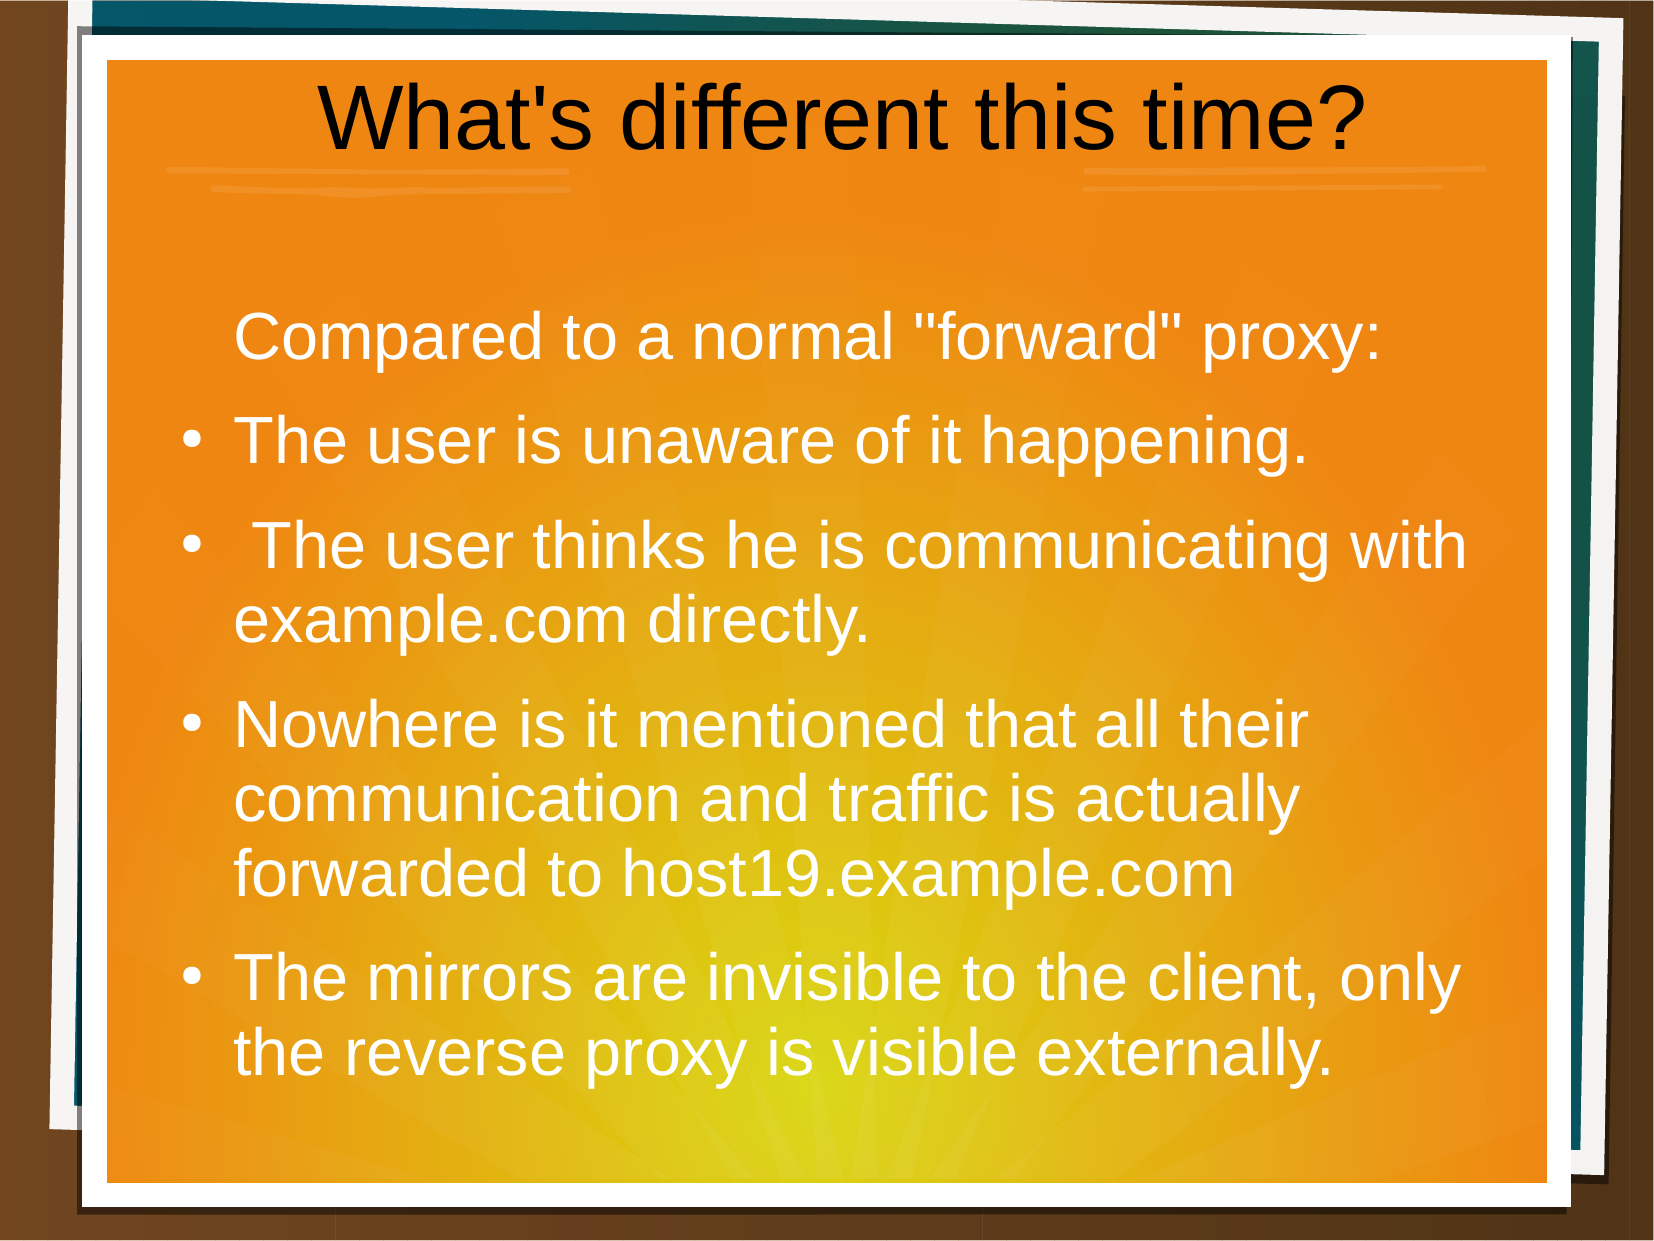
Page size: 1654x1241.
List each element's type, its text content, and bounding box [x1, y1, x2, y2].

list Compared to a normal "forward" proxy: The user is unaware of it happening. The user thinks he is communicating with example.com directly. Nowhere is it mentioned that all their communication and traffic is actually forwarded to host19.example.com The mirrors are invisible to the client, only the reverse proxy is visible externally. [162, 299, 1492, 1241]
title What's different this time? [82, 47, 1571, 189]
